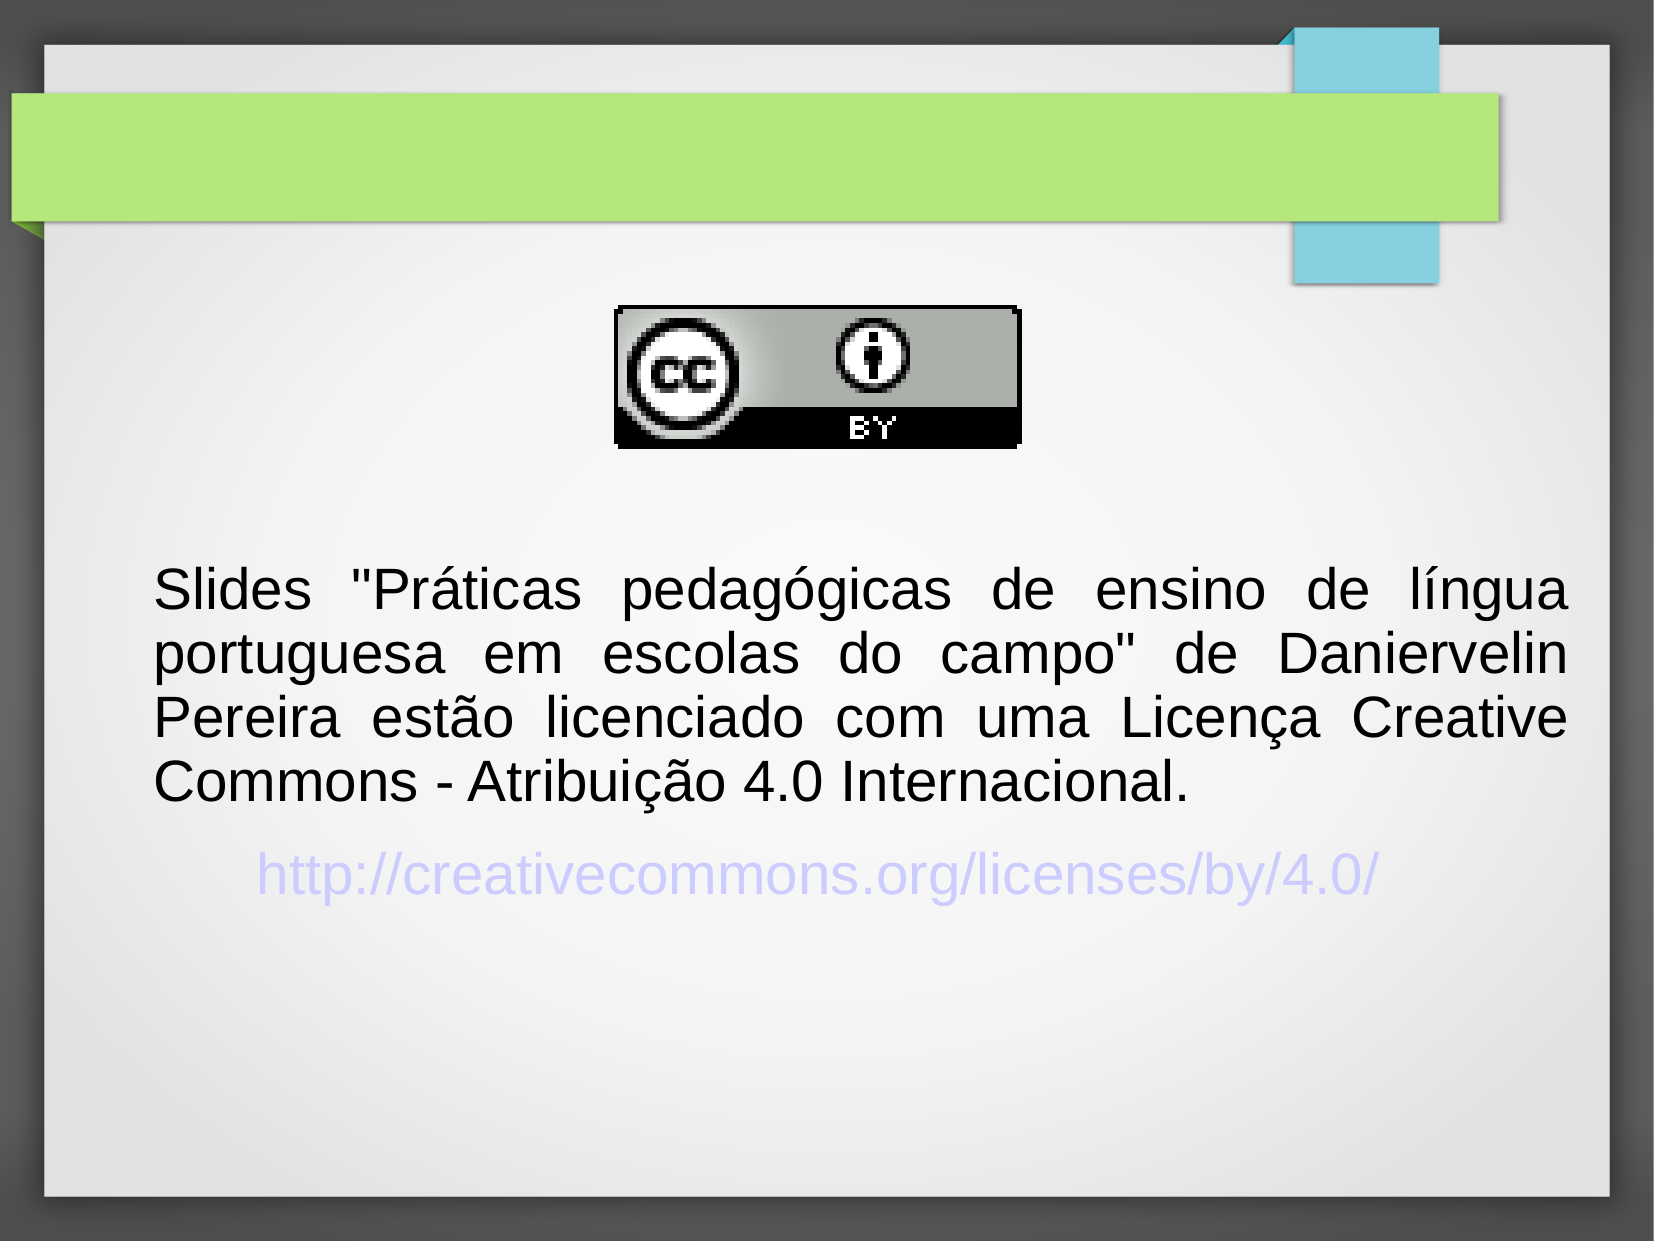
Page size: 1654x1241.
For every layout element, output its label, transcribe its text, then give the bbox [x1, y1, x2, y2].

picture [0, 0, 1654, 1241]
list Slides "Práticas pedagógicas de ensino de língua portuguesa em escolas do campo" de Daniervelin Pereira estão licenciado com uma Licença Creative Commons - Atribuição 4.0 Internacional. http://creativecommons.org/licenses/by/4.0/ [82, 290, 1571, 1010]
